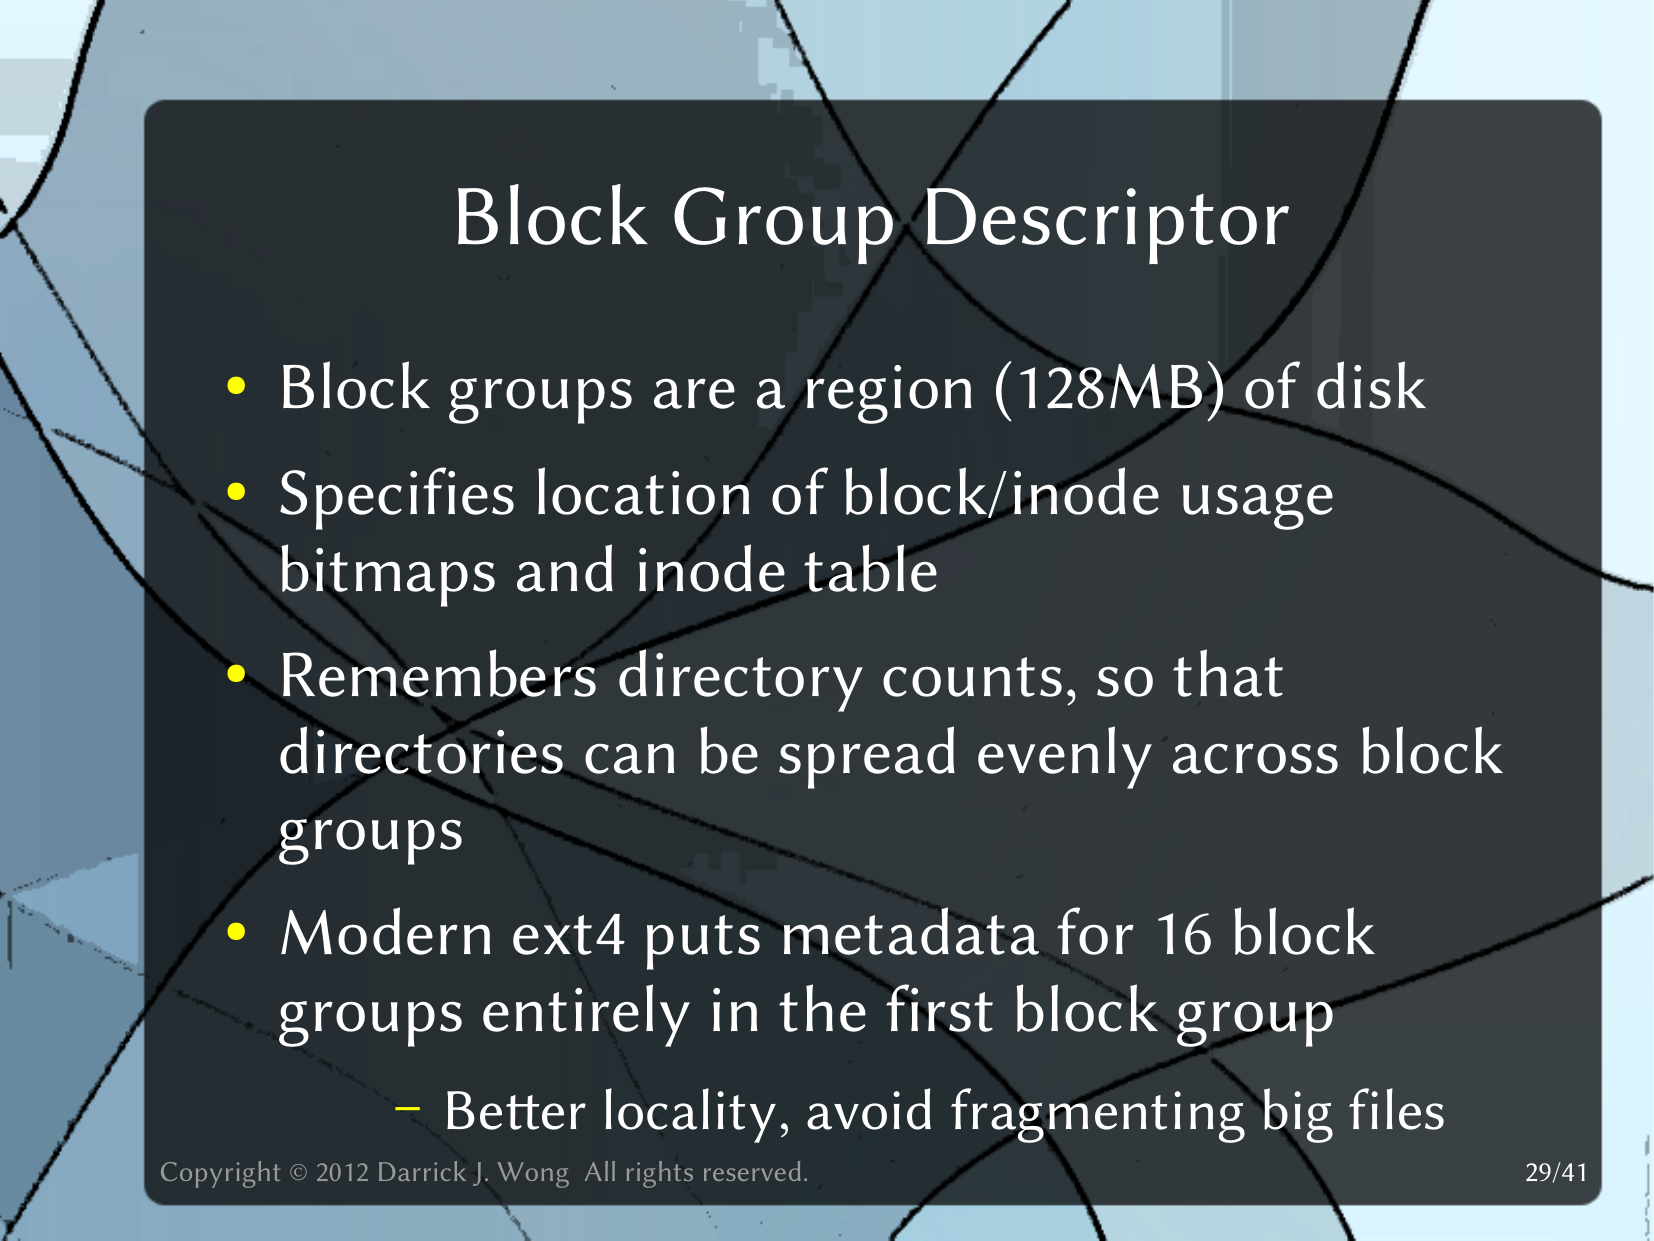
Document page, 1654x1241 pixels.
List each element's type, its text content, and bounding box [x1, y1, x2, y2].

title Block Group Descriptor [159, 108, 1583, 325]
picture [0, 0, 1654, 1241]
list Block groups are a region (128MB) of disk Specifies location of block/inode usage bitmaps and inode table Remembers directory counts, so that directories can be spread evenly across block groups Modern ext4 puts metadata for 16 block groups entirely in the first block group Better locality, avoid fragmenting big files [206, 349, 1571, 1144]
